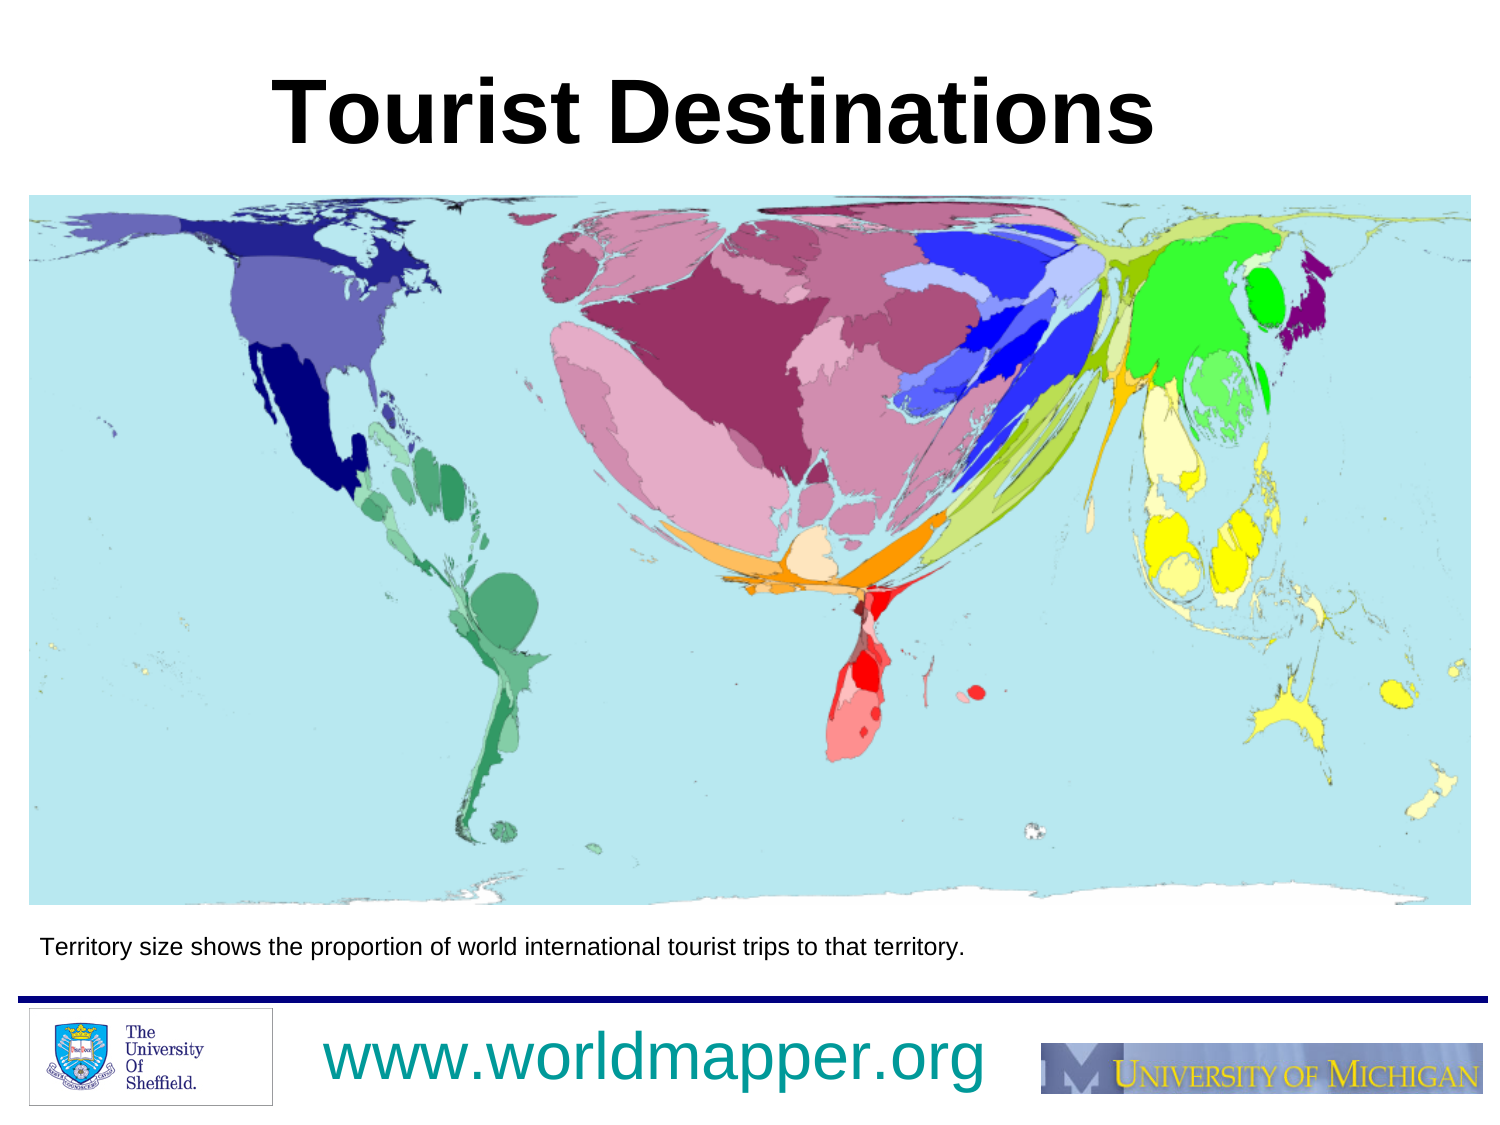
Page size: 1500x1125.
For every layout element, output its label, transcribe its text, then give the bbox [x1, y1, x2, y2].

picture [29, 1008, 273, 1106]
title Tourist Destinations [76, 42, 1352, 195]
text_box Territory size shows the proportion of world international tourist trips to that territory. [24, 925, 990, 969]
picture [29, 195, 1471, 905]
picture [1041, 1043, 1483, 1094]
